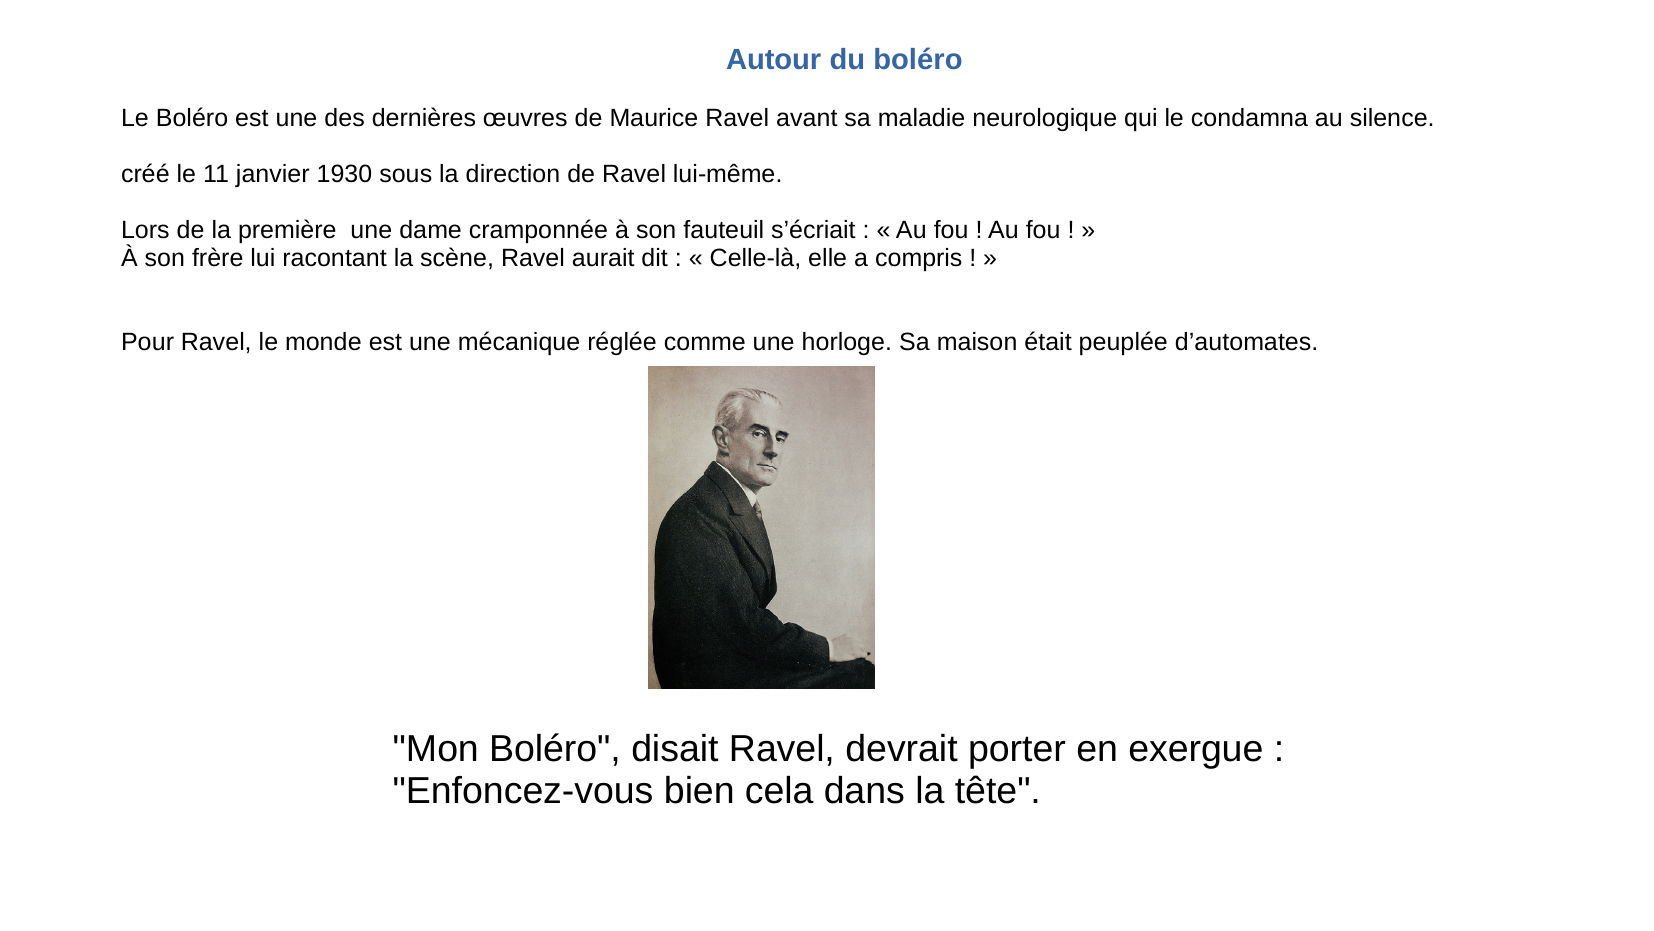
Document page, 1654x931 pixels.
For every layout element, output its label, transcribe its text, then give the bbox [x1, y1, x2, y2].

picture [648, 366, 875, 689]
text_box "Mon Boléro", disait Ravel, devrait porter en exergue : "Enfoncez-vous bien cela dans la tête". [377, 720, 1300, 820]
text_box Autour du boléro Le Boléro est une des dernières œuvres de Maurice Ravel avant sa maladie neurologique qui le condamna au silence. créé le 11 janvier 1930 sous la direction de Ravel lui-même. Lors de la première une dame cramponnée à son fauteuil s’écriait : « Au fou ! Au fou ! » À son frère lui racontant la scène, Ravel aurait dit : « Celle-là, elle a compris ! » Pour Ravel, le monde est une mécanique réglée comme une horloge. Sa maison était peuplée d’automates. [106, 35, 1583, 419]
